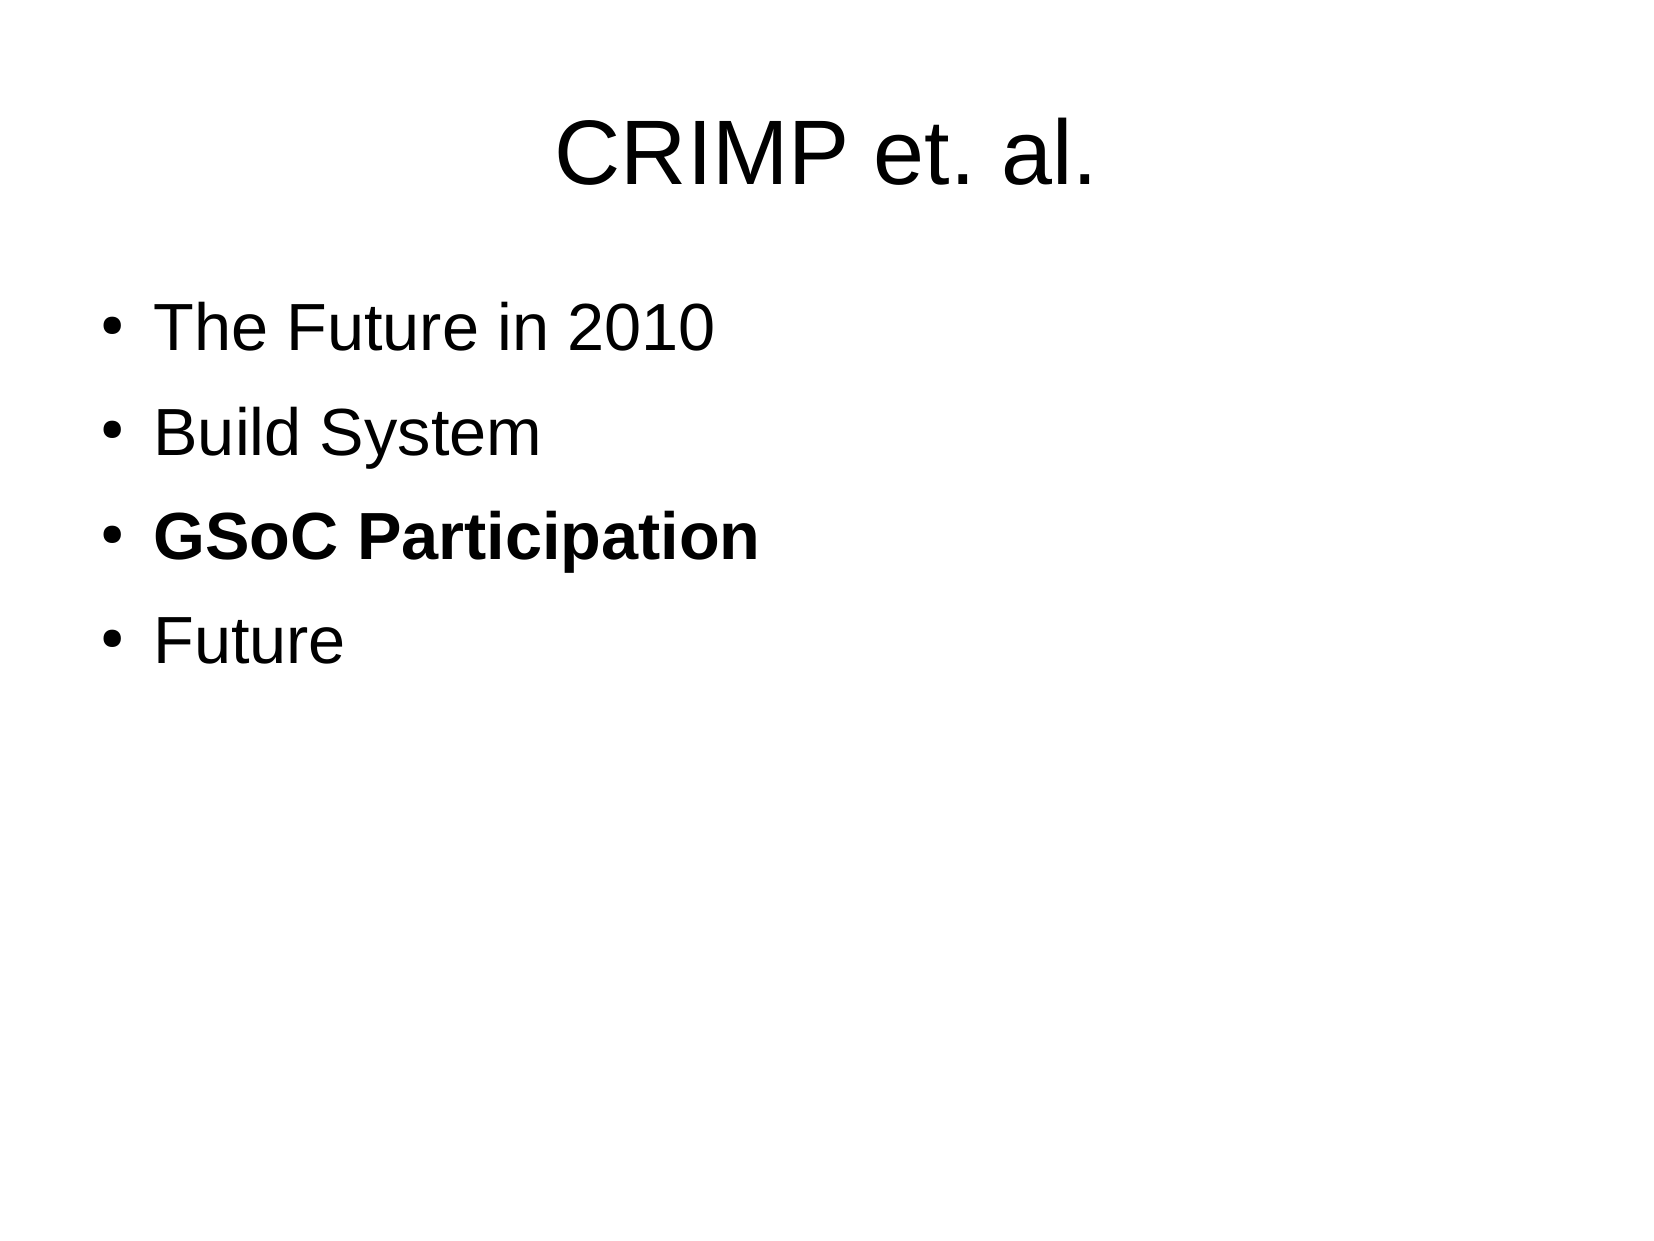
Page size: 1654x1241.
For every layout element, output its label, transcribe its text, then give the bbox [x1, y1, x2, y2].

title CRIMP et. al. [82, 56, 1571, 250]
list The Future in 2010 Build System GSoC Participation Future [82, 290, 1571, 1094]
